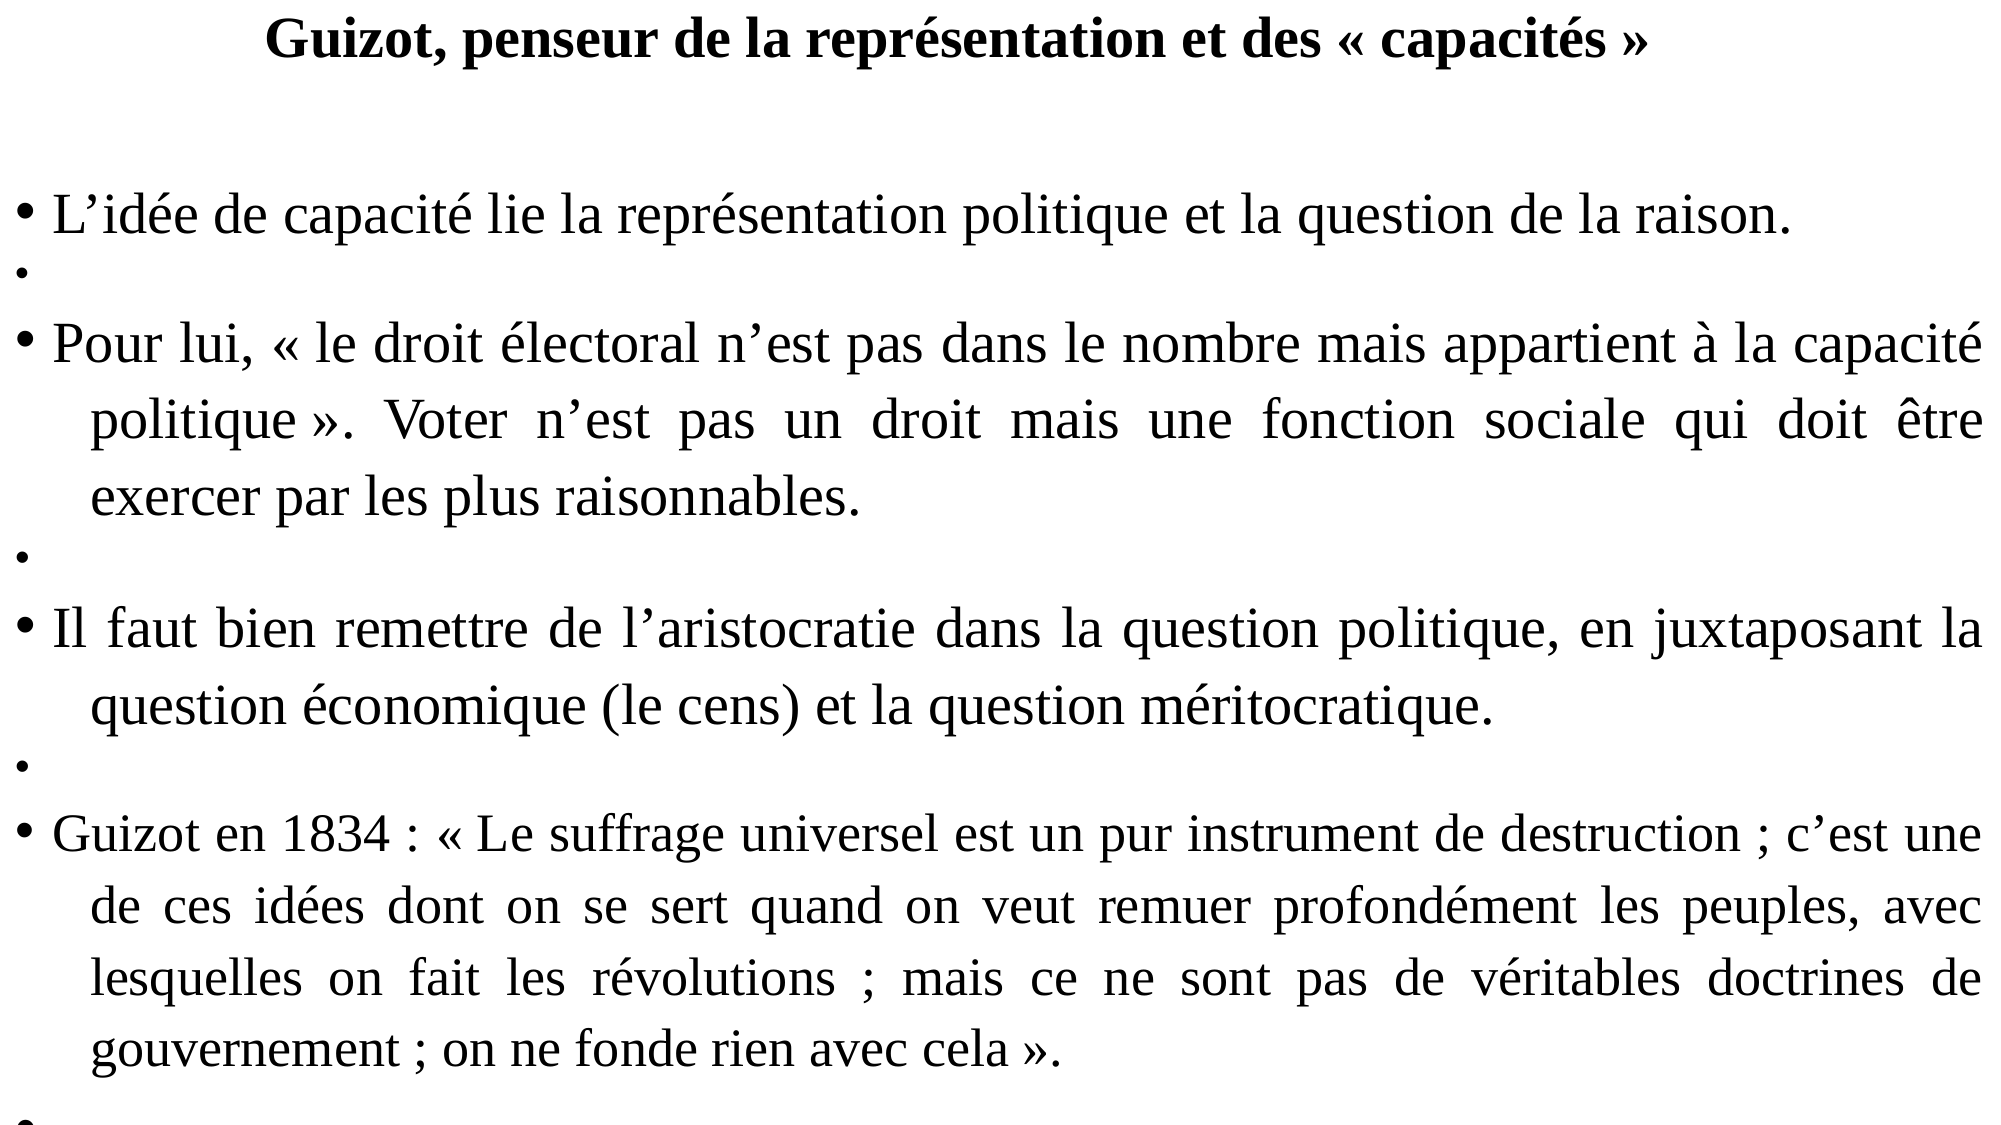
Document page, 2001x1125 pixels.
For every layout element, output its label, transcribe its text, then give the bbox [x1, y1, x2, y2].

list L’idée de capacité lie la représentation politique et la question de la raison. Pour lui, « le droit électoral n’est pas dans le nombre mais appartient à la capacité politique ». Voter n’est pas un droit mais une fonction sociale qui doit être exercer par les plus raisonnables. Il faut bien remettre de l’aristocratie dans la question politique, en juxtaposant la question économique (le cens) et la question méritocratique. Guizot en 1834 : « Le suffrage universel est un pur instrument de destruction ; c’est une de ces idées dont on se sert quand on veut remuer profondément les peuples, avec lesquelles on fait les révolutions ; mais ce ne sont pas de véritables doctrines de gouvernement ; on ne fonde rien avec cela ». [0, 160, 2000, 1125]
title Guizot, penseur de la représentation et des « capacités » [249, 0, 1750, 79]
